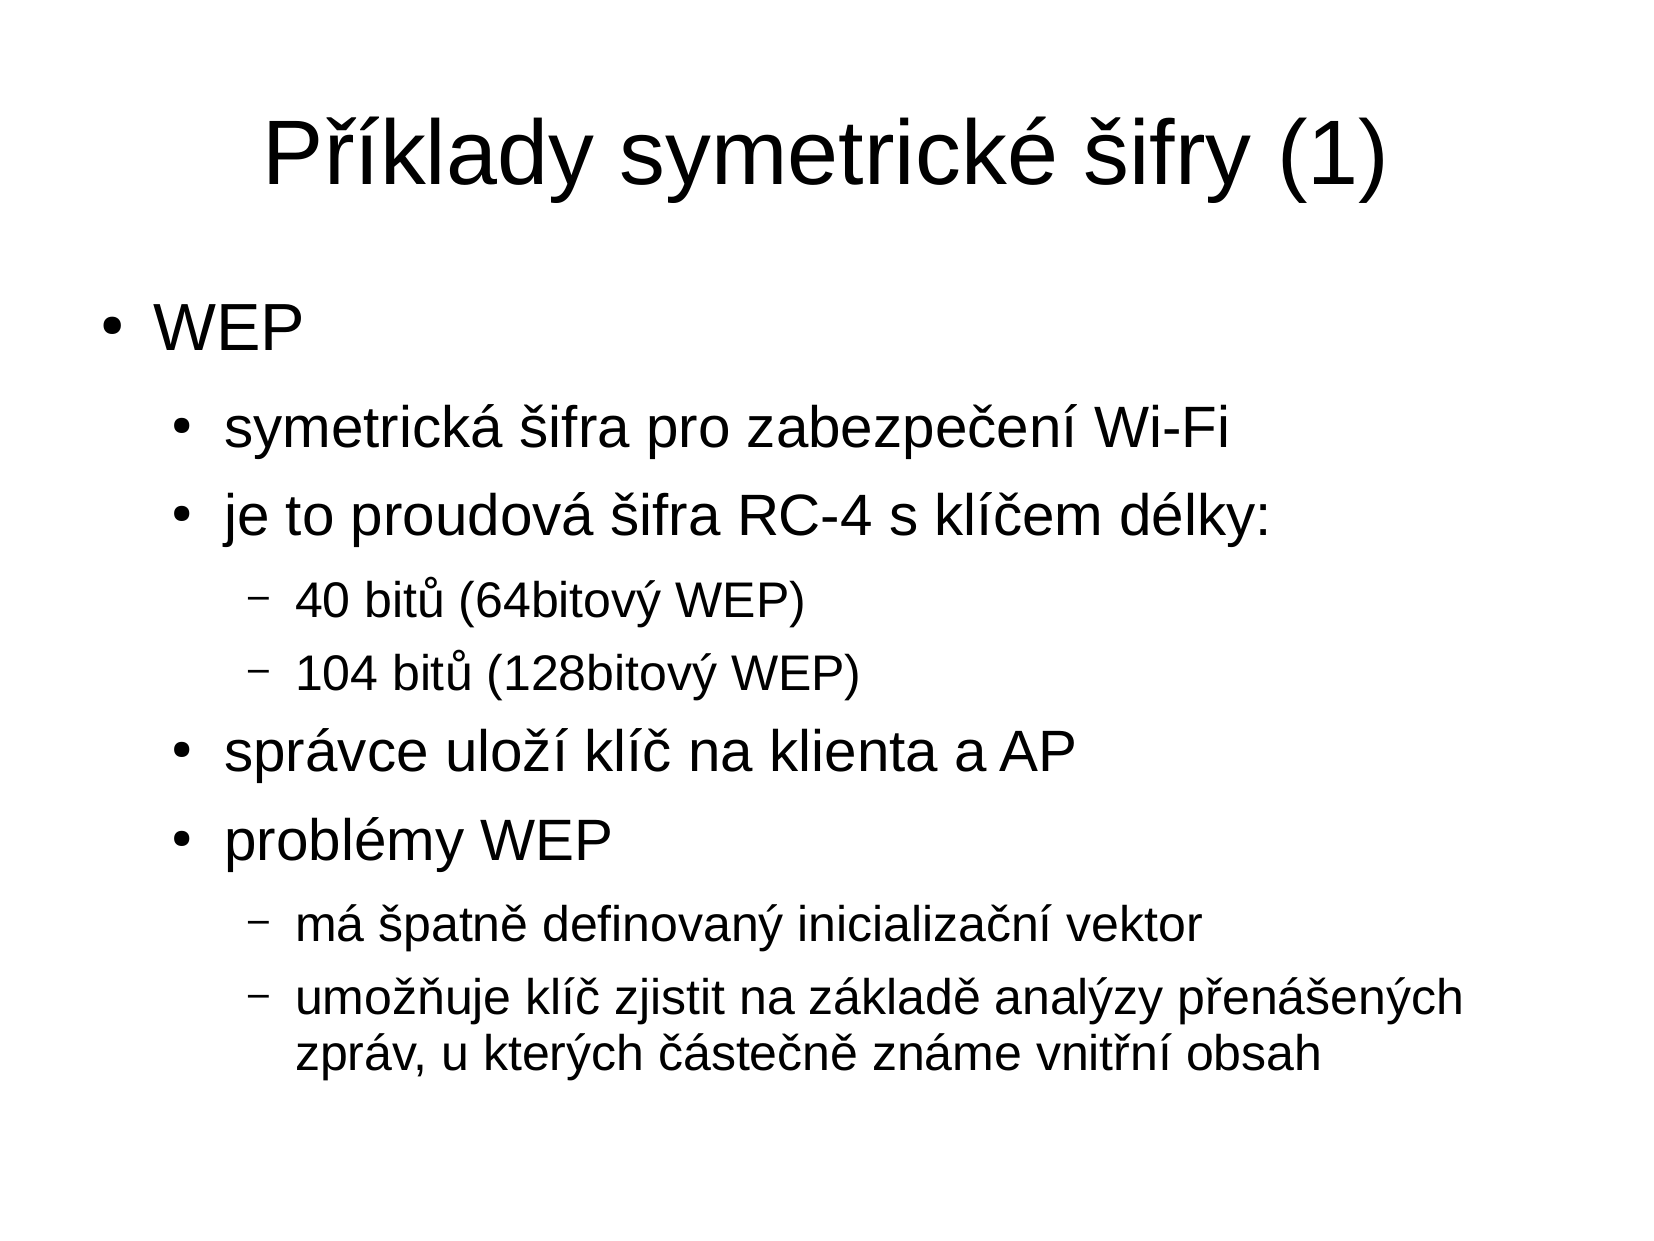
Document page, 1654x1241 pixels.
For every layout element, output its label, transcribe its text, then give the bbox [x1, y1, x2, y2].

list WEP symetrická šifra pro zabezpečení Wi-Fi je to proudová šifra RC-4 s klíčem délky: 40 bitů (64bitový WEP) 104 bitů (128bitový WEP) správce uloží klíč na klienta a AP problémy WEP má špatně definovaný inicializační vektor umožňuje klíč zjistit na základě analýzy přenášených zpráv, u kterých částečně známe vnitřní obsah [82, 290, 1571, 1094]
title Příklady symetrické šifry (1) [82, 56, 1571, 250]
